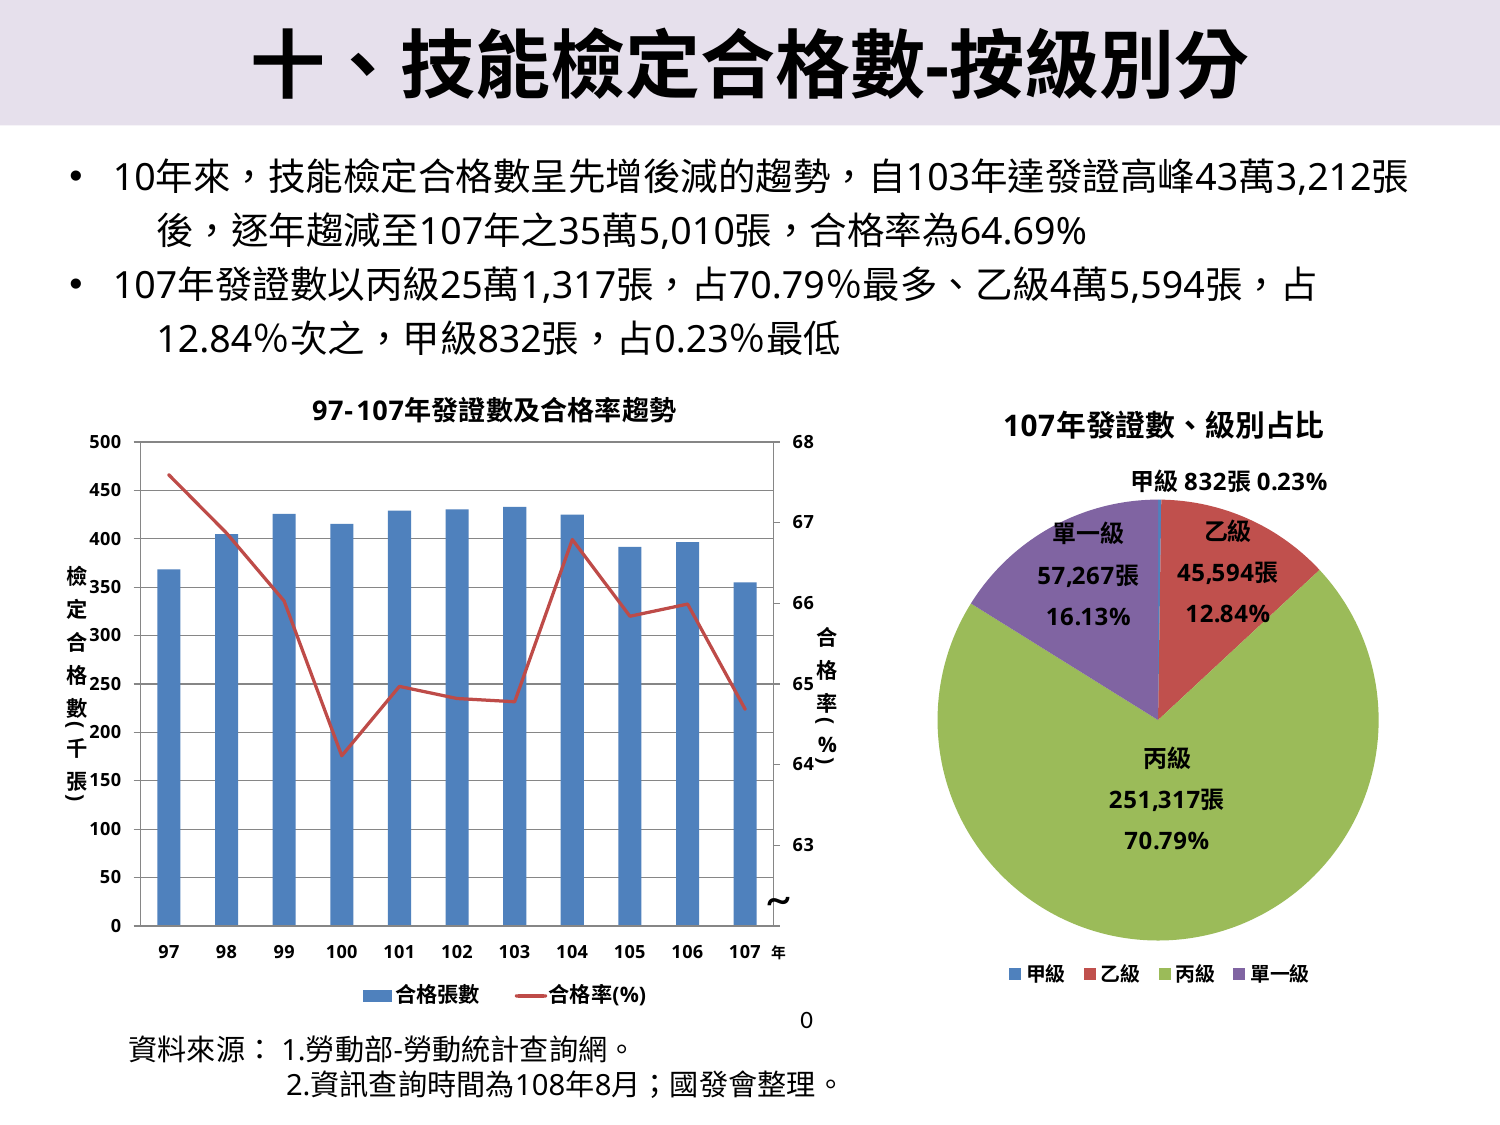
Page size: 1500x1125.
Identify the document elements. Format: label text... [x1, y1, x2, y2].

text_box [753, 337, 760, 350]
text_box [464, 336, 471, 344]
text_box [277, 337, 284, 350]
text_box 十、技能檢定合格數-按級別分 [0, 0, 1500, 126]
picture [54, 373, 848, 1031]
picture [856, 373, 1439, 1047]
text_box [625, 340, 645, 350]
text_box [214, 340, 225, 350]
text_box ~ [751, 857, 803, 934]
text_box [234, 335, 244, 343]
text_box [422, 335, 432, 341]
text_box 資料來源： 1.勞動部-勞動統計查詢網。 2.資訊查詢時間為108年8月；國發會整理。 [113, 1024, 1461, 1110]
text_box [482, 340, 493, 350]
text_box [41, 137, 1483, 374]
text_box [659, 335, 670, 350]
text_box [410, 335, 419, 341]
text_box 10年來，技能檢定合格數呈先增後減的趨勢，自103年達發證高峰43萬3,212張後，逐年趨減至107年之35萬5,010張，合格率為64.69% 107年發證數以丙級25萬1,317張，占70.79％最多、乙級4萬5,594張，占12.84％次之，甲級832張，占0.23％最低 [54, 136, 1461, 335]
text_box 0 [785, 876, 827, 1042]
